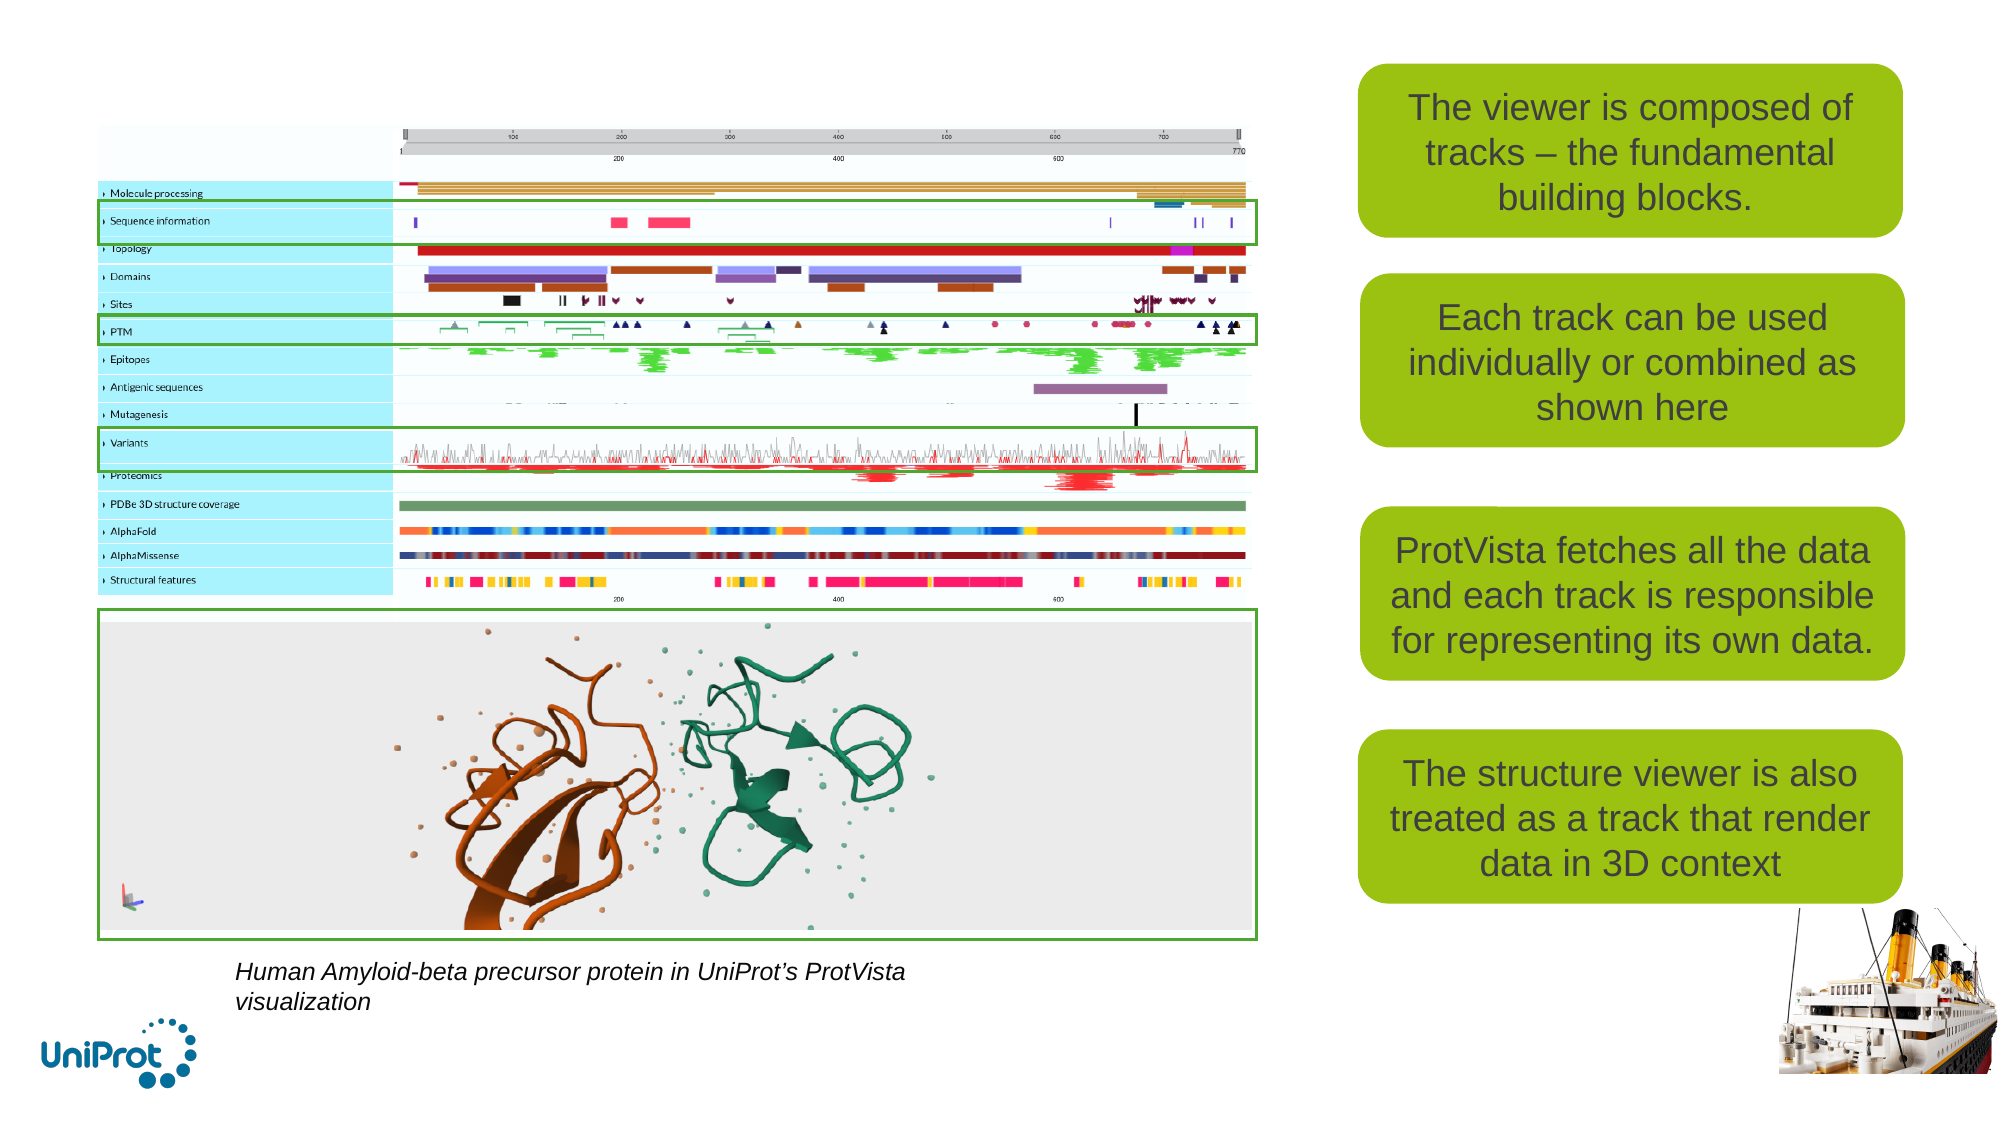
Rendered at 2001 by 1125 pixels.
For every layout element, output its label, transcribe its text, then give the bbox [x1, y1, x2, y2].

picture [1779, 908, 2000, 1074]
text_box Each track can be used individually or combined as shown here [1361, 274, 1904, 446]
text_box The structure viewer is also treated as a track that render data in 3D context [1359, 730, 1902, 903]
picture [98, 125, 1252, 199]
picture [98, 346, 1252, 426]
picture [100, 202, 1252, 243]
picture [100, 317, 1252, 343]
text_box The viewer is composed of tracks – the fundamental building blocks. [1359, 65, 1902, 237]
picture [100, 611, 1252, 930]
text_box ProtVista fetches all the data and each track is responsible for representing its own data. [1361, 508, 1904, 680]
picture [100, 429, 1252, 470]
picture [26, 1005, 212, 1103]
text_box Human Amyloid-beta precursor protein in UniProt’s ProtVista visualization [220, 948, 1061, 1114]
picture [98, 246, 1252, 313]
picture [98, 473, 1252, 608]
